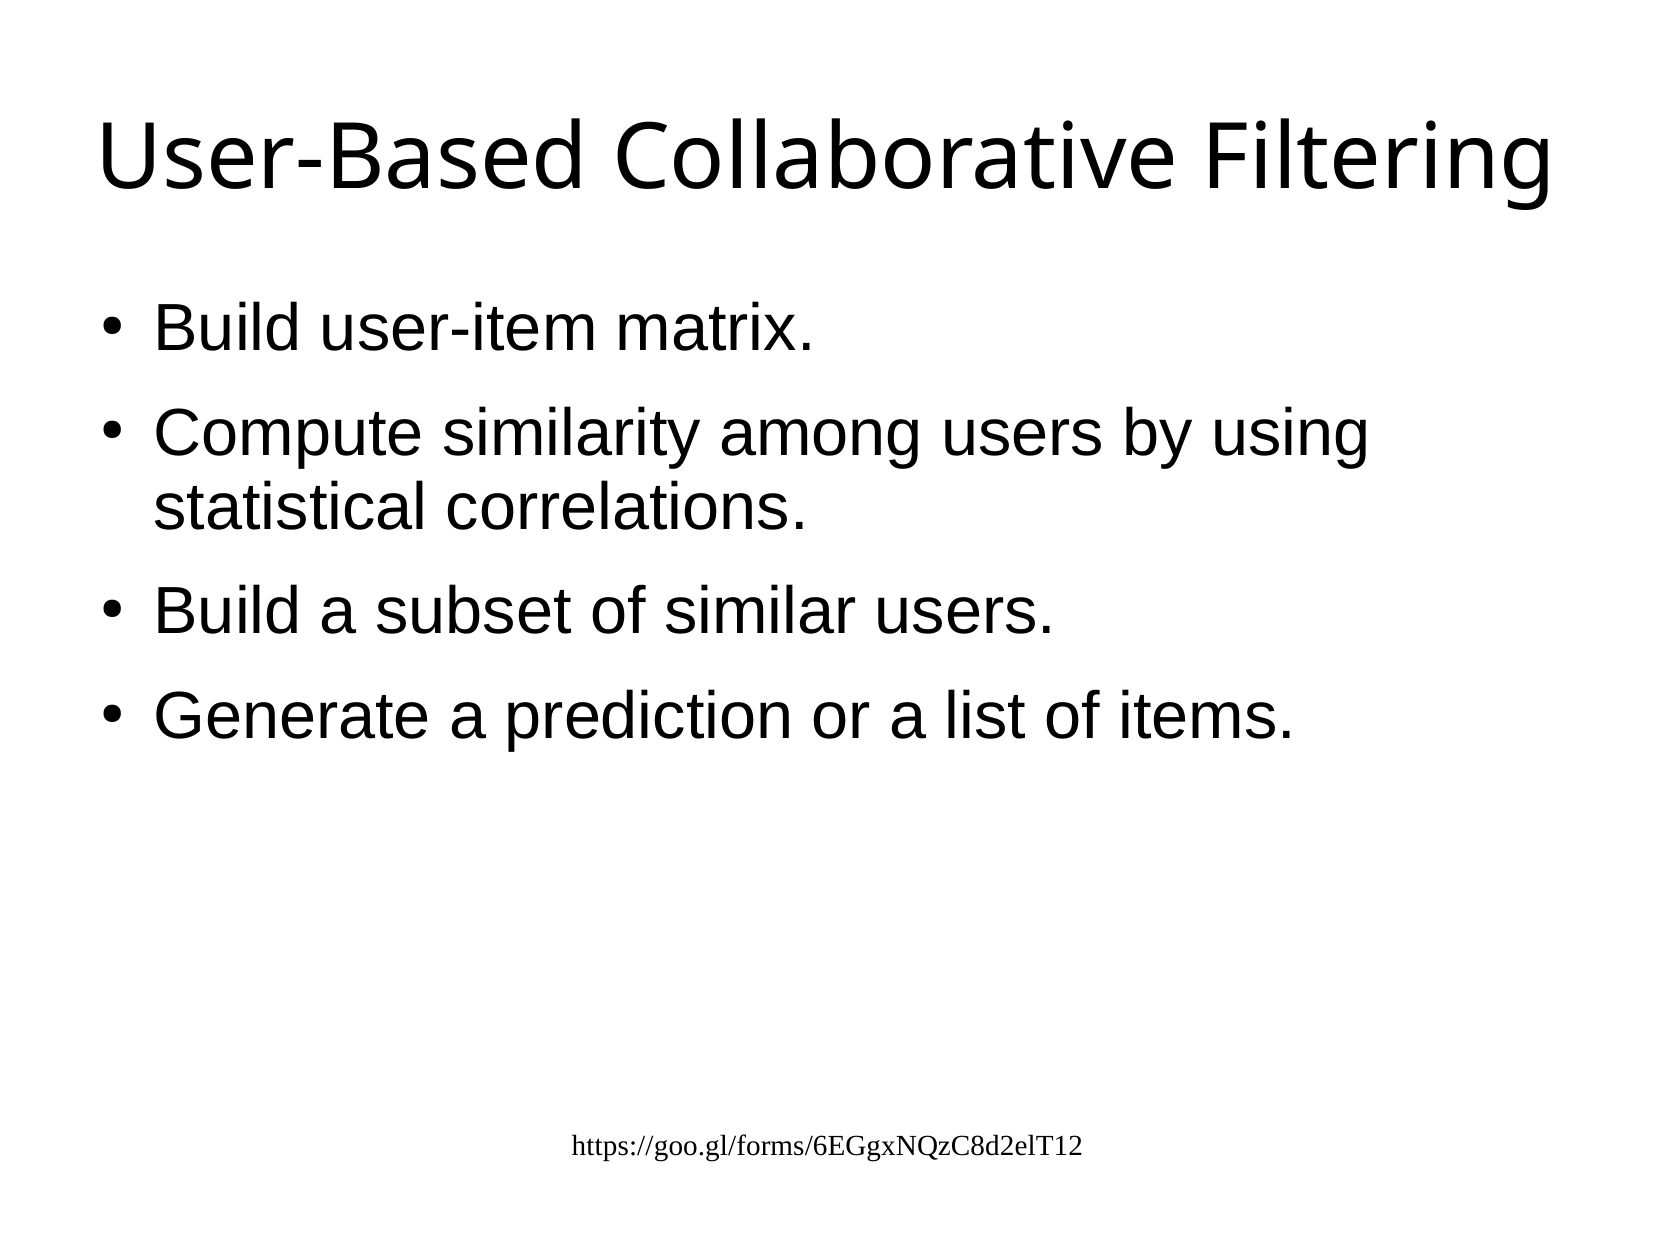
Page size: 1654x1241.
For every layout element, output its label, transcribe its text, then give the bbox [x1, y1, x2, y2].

list Build user-item matrix. Compute similarity among users by using statistical correlations. Build a subset of similar users. Generate a prediction or a list of items. [82, 290, 1571, 1010]
title User-Based Collaborative Filtering [82, 49, 1571, 257]
